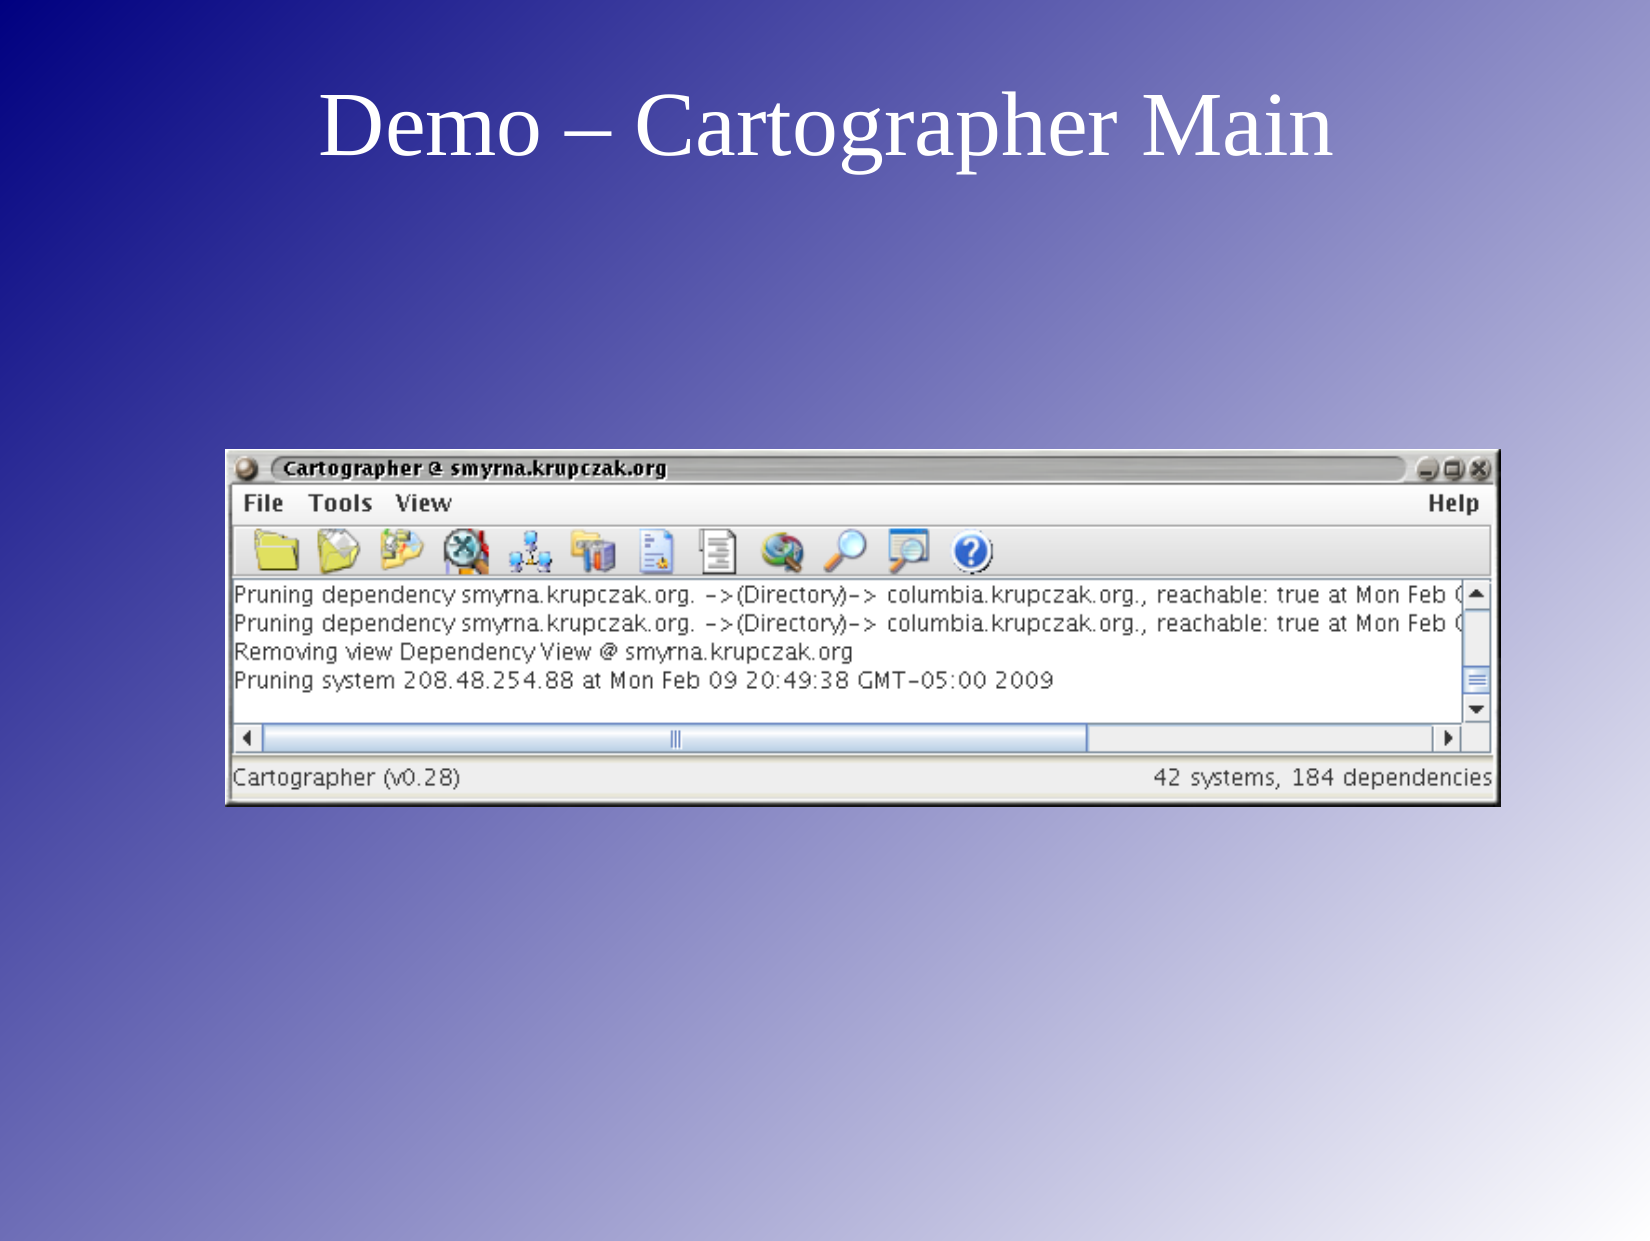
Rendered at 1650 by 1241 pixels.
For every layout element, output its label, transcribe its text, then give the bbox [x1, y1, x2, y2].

title Demo – Cartographer Main [123, 27, 1533, 221]
picture [225, 449, 1501, 807]
